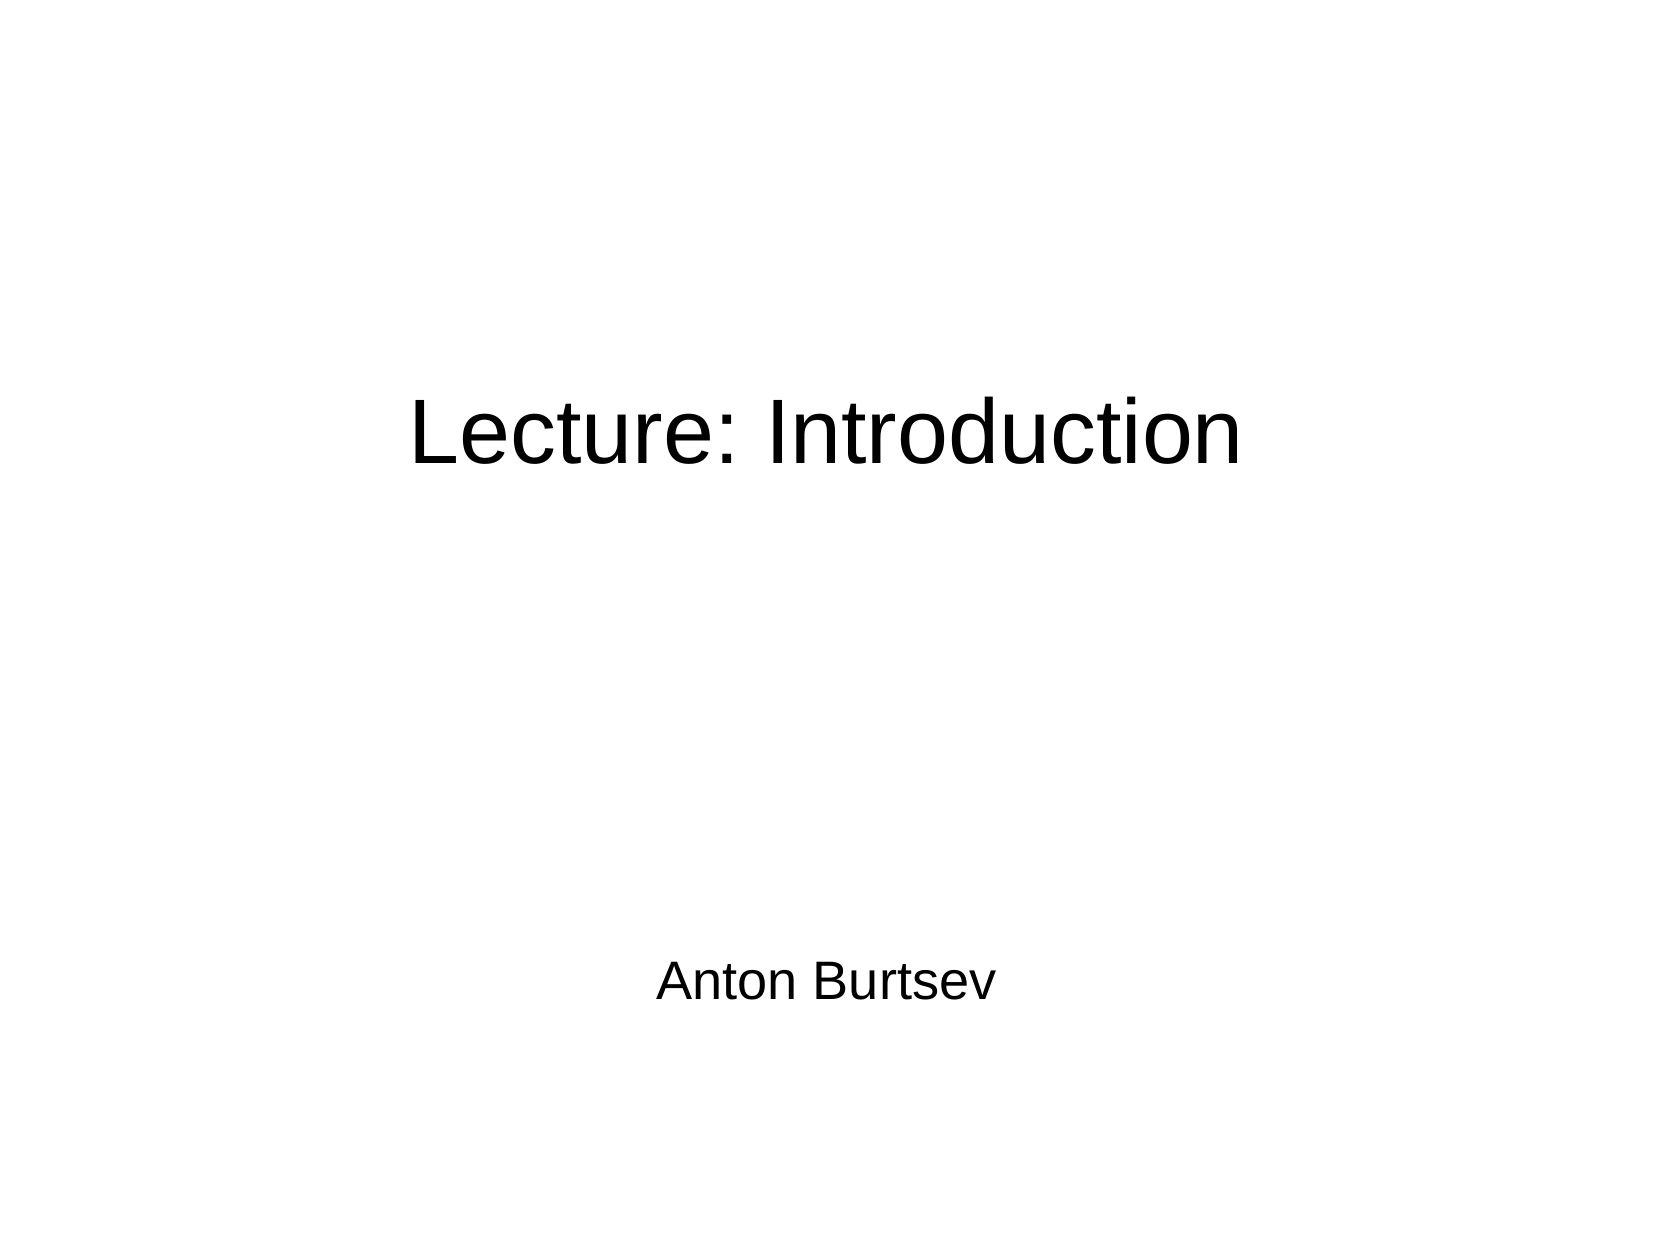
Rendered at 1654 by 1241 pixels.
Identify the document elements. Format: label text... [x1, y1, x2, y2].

subtitle Anton Burtsev [82, 637, 1571, 1109]
title Lecture: Introduction [82, 113, 1571, 637]
